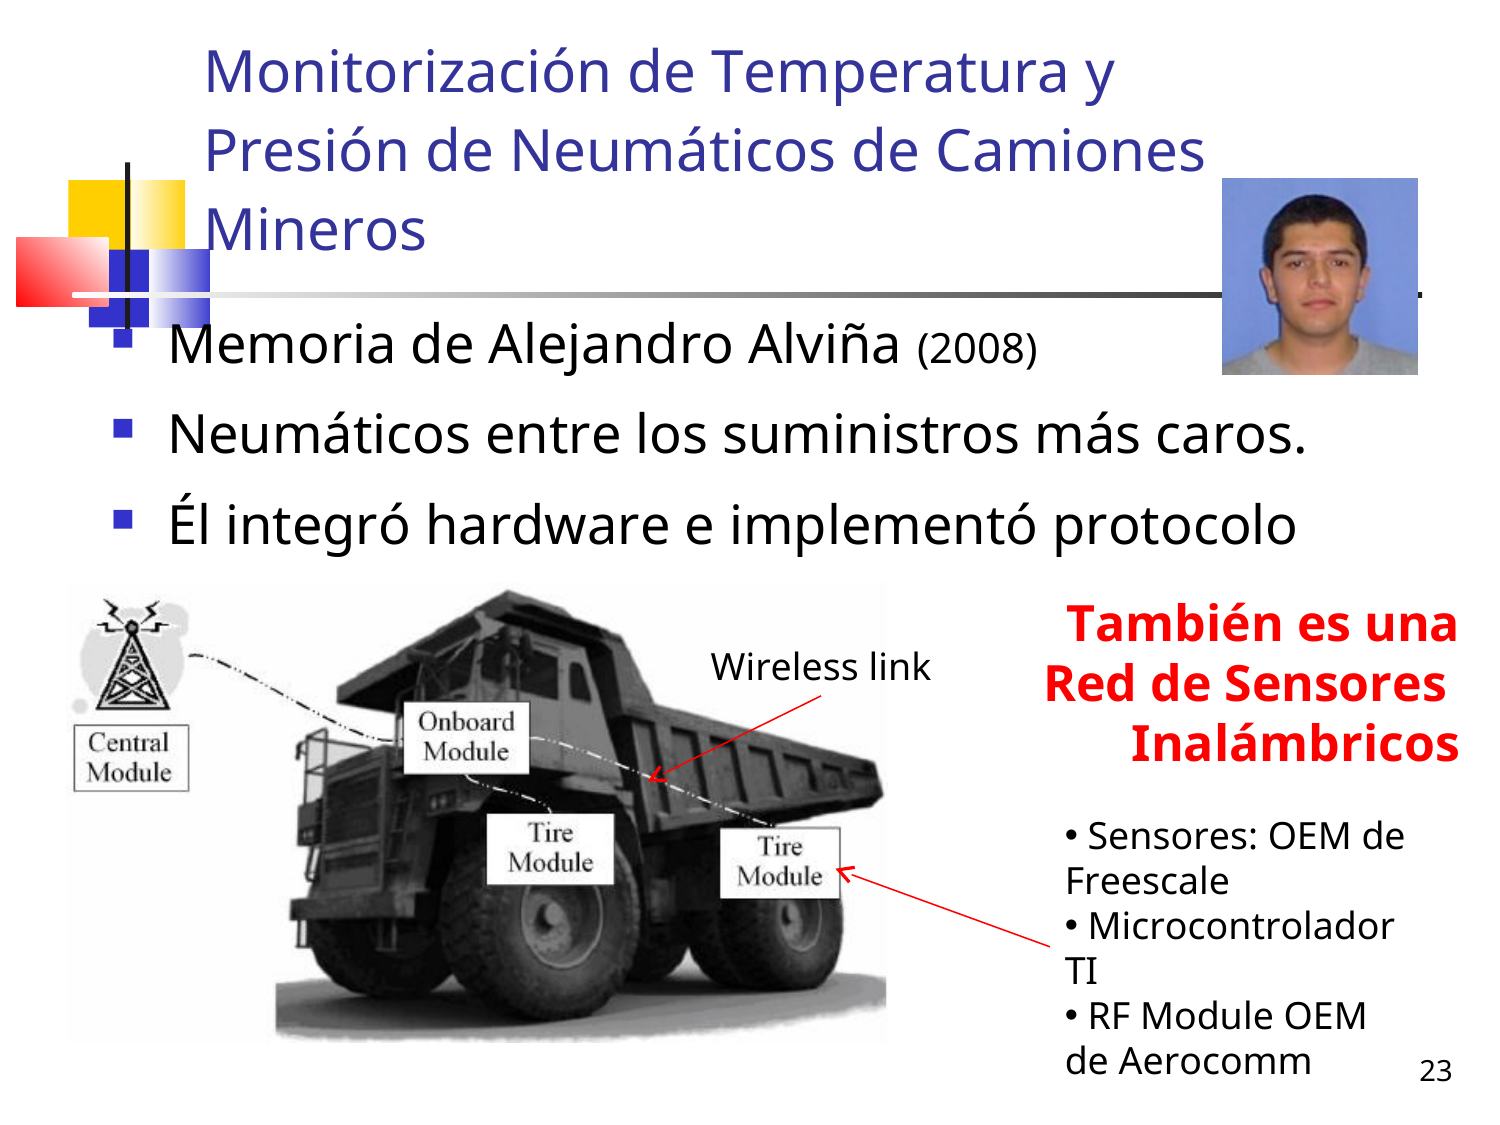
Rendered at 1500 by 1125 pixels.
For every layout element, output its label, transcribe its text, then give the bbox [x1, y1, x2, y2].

text_box También es una Red de Sensores Inalámbricos [1028, 583, 1475, 779]
text_box <number> [1155, 1024, 1468, 1100]
picture [66, 582, 888, 1043]
text_box Wireless link [695, 635, 947, 696]
text_box Sensores: OEM de Freescale Microcontrolador TI RF Module OEM de Aerocomm [1050, 804, 1432, 1090]
title Monitorización de Temperatura y Presión de Neumáticos de Camiones Mineros [188, 35, 1269, 276]
list Memoria de Alejandro Alviña (2008) Neumáticos entre los suministros más caros. Él integró hardware e implementó protocolo [95, 297, 1500, 578]
picture [1222, 178, 1418, 375]
